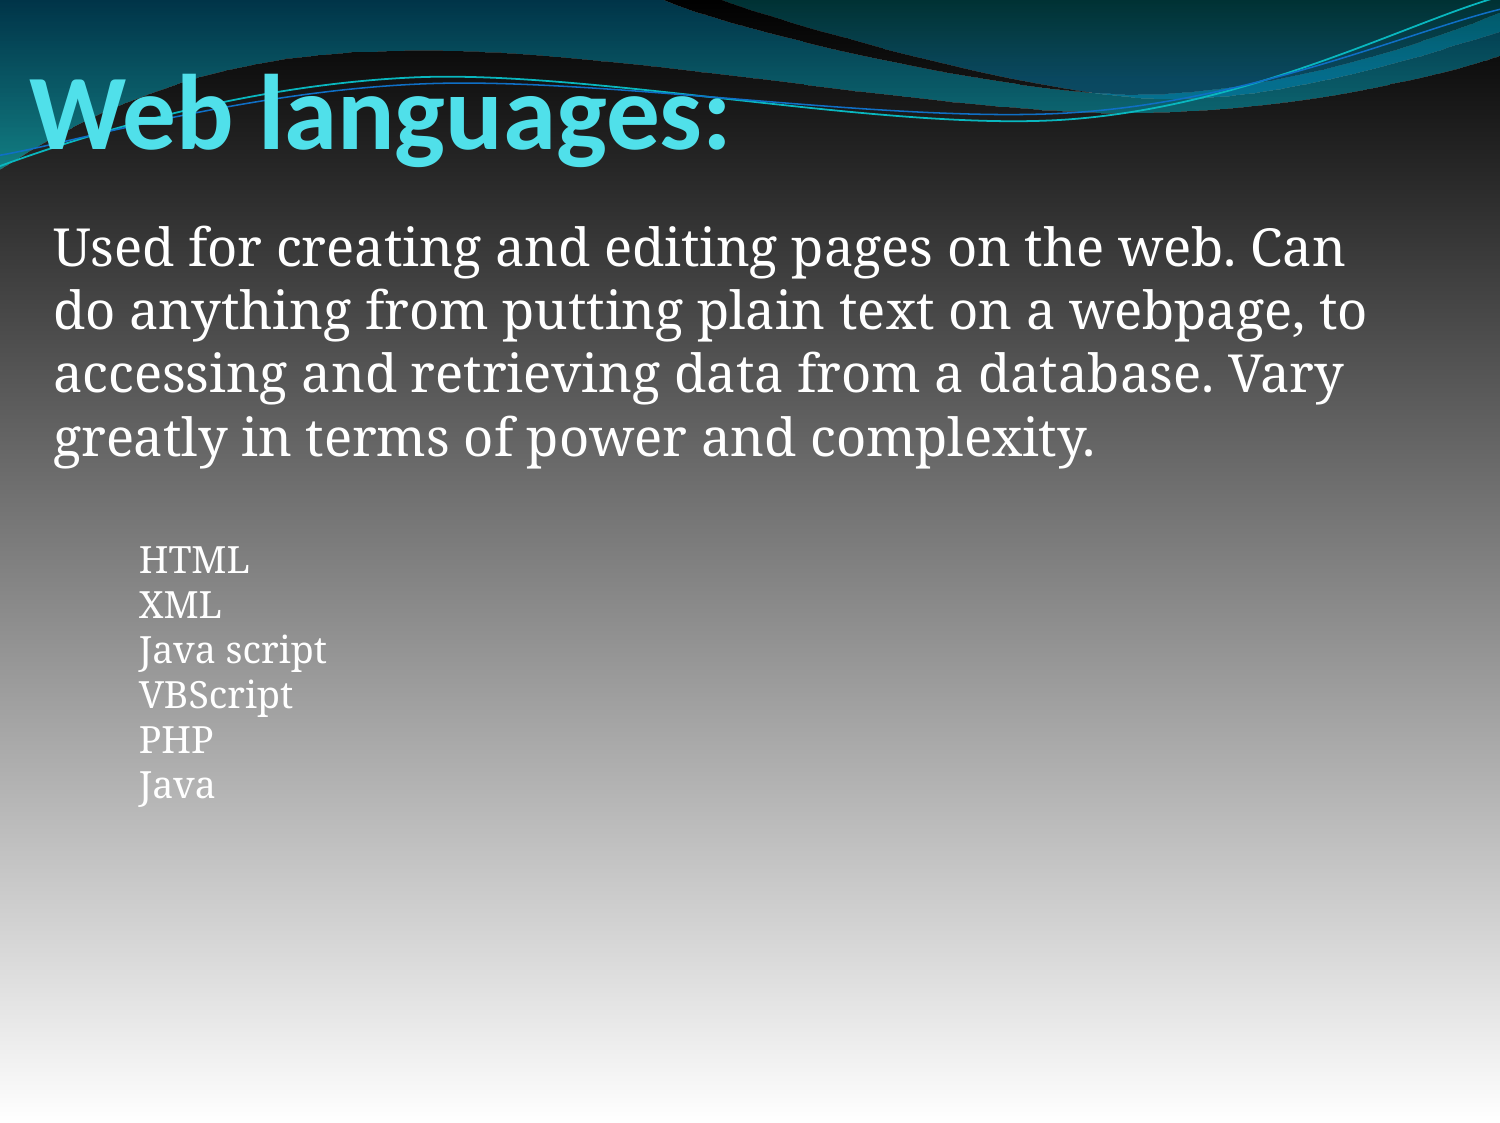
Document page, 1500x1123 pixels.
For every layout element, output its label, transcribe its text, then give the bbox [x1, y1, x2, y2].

subtitle Used for creating and editing pages on the web. Can do anything from putting plain text on a webpage, to accessing and retrieving data from a database. Vary greatly in terms of power and complexity. [53, 206, 1388, 494]
title Web languages: [29, 41, 1305, 172]
text_box HTML XML Java script VBScript PHP Java [123, 529, 1294, 814]
